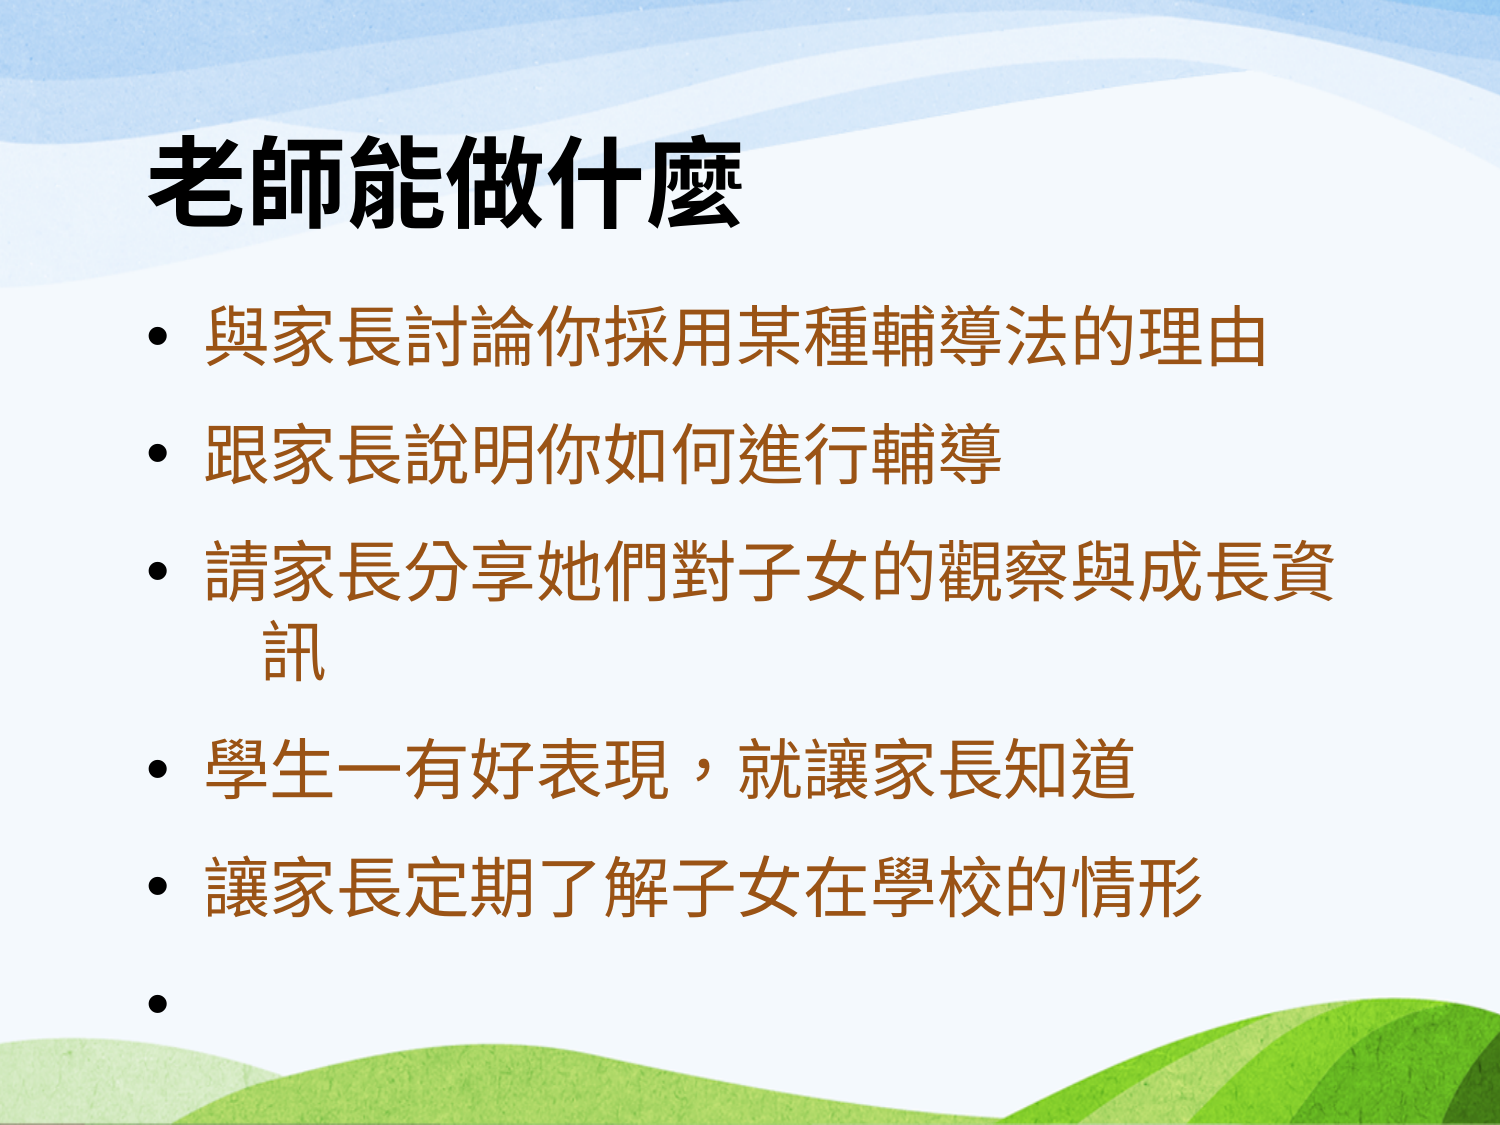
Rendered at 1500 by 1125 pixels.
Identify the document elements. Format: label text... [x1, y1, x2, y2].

list 與家長討論你採用某種輔導法的理由 跟家長說明你如何進行輔導 請家長分享她們對子女的觀察與成長資訊 學生一有好表現，就讓家長知道 讓家長定期了解子女在學校的情形 [131, 287, 1369, 982]
title 老師能做什麼 [131, 50, 1369, 251]
